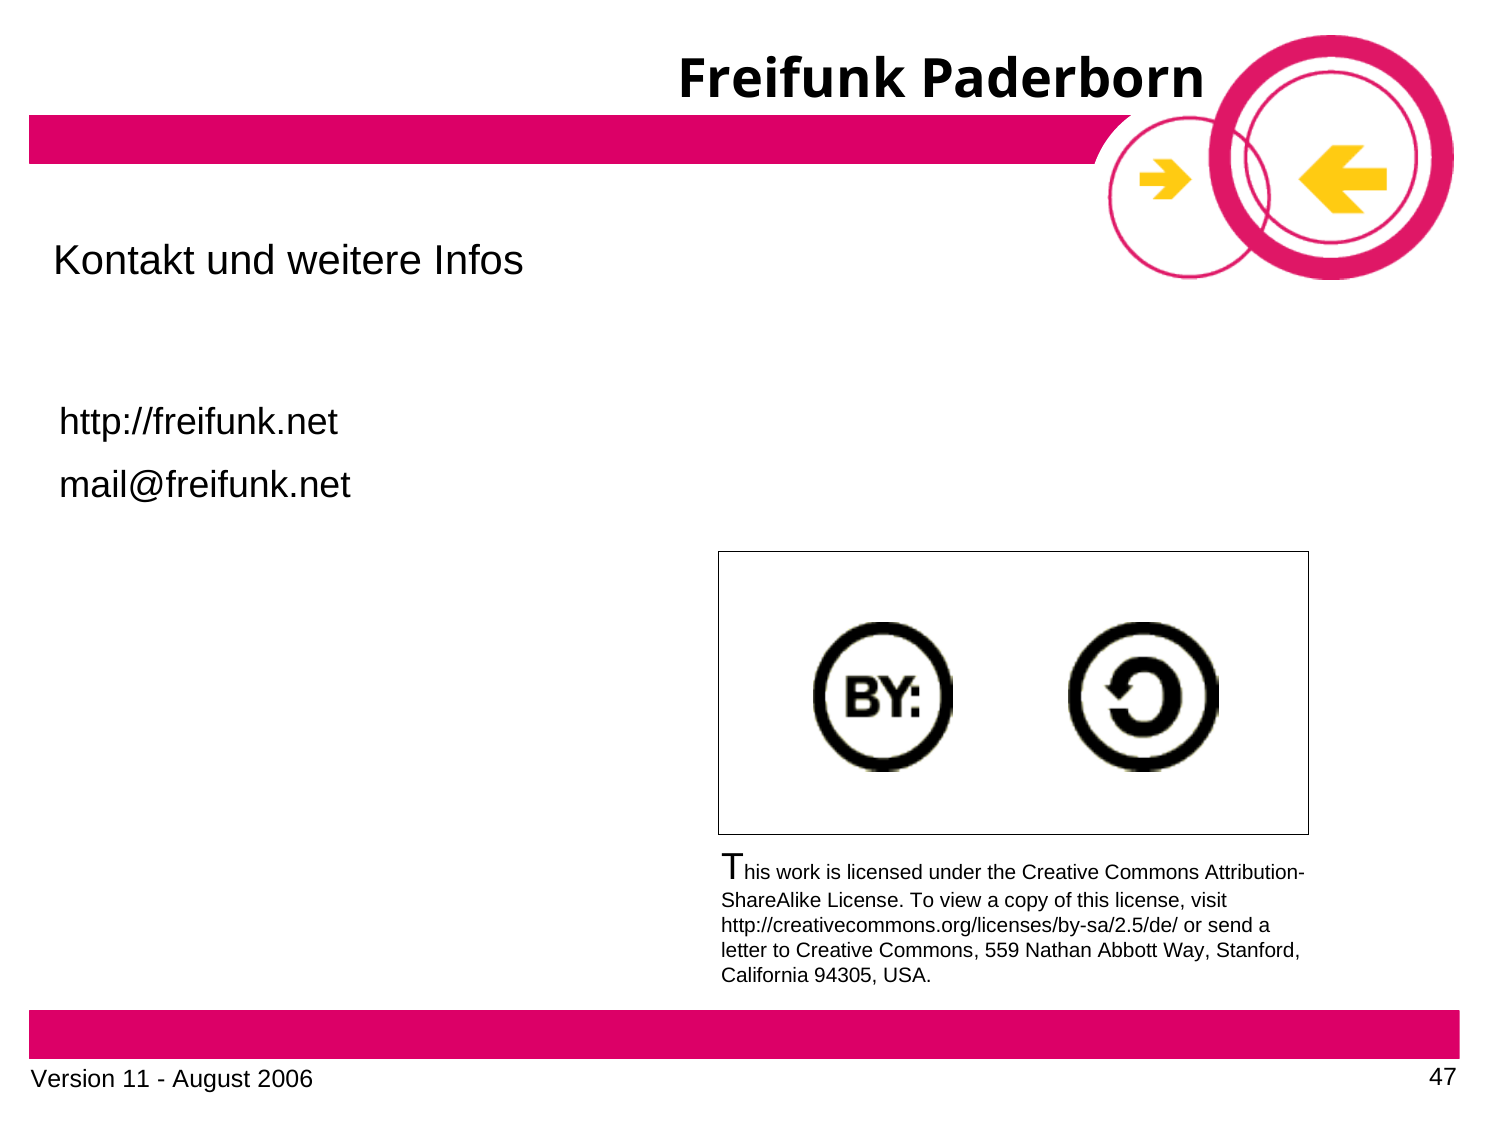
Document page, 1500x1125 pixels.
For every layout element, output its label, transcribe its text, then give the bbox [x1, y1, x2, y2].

text_box This work is licensed under the Creative Commons Attribution-ShareAlike License. To view a copy of this license, visit http://creativecommons.org/licenses/by-sa/2.5/de/ or send a letter to Creative Commons, 559 Nathan Abbott Way, Stanford, California 94305, USA. [721, 842, 1310, 994]
picture [1068, 622, 1219, 772]
text_box http://freifunk.net mail@freifunk.net [719, 552, 1288, 834]
text_box http://freifunk.net mail@freifunk.net [59, 337, 1288, 976]
picture [1107, 35, 1454, 280]
picture [813, 622, 953, 772]
text_box Kontakt und weitere Infos [53, 233, 1046, 313]
